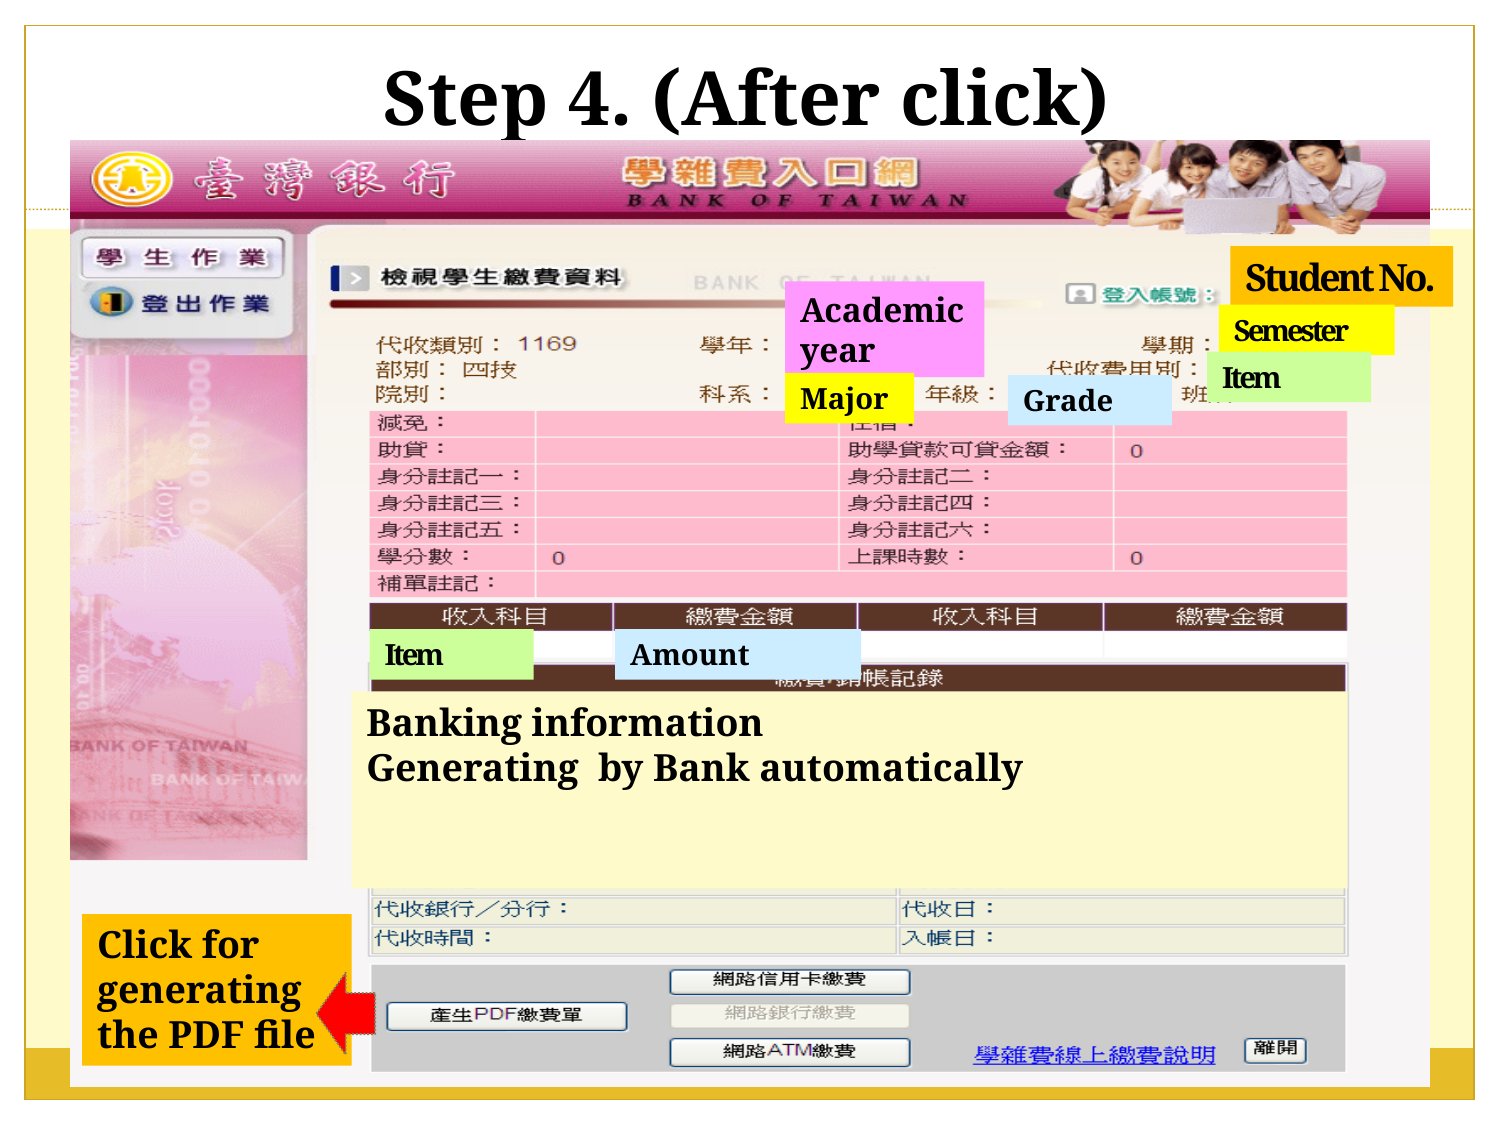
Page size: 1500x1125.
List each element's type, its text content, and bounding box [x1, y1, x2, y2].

picture [70, 140, 1430, 1087]
text_box Amount [615, 629, 862, 680]
text_box Student No. [1230, 246, 1454, 307]
text_box Major [785, 372, 915, 424]
text_box Academic year [785, 281, 985, 378]
text_box Item [369, 629, 534, 680]
title Step 4. (After click) [46, 23, 1447, 148]
text_box Item [1207, 351, 1372, 403]
text_box [316, 972, 376, 1055]
text_box Click for generating the PDF file [82, 914, 352, 1066]
text_box Banking information Generating by Bank automatically [351, 691, 1348, 889]
text_box Grade [1007, 375, 1172, 426]
text_box Semester [1218, 304, 1395, 356]
